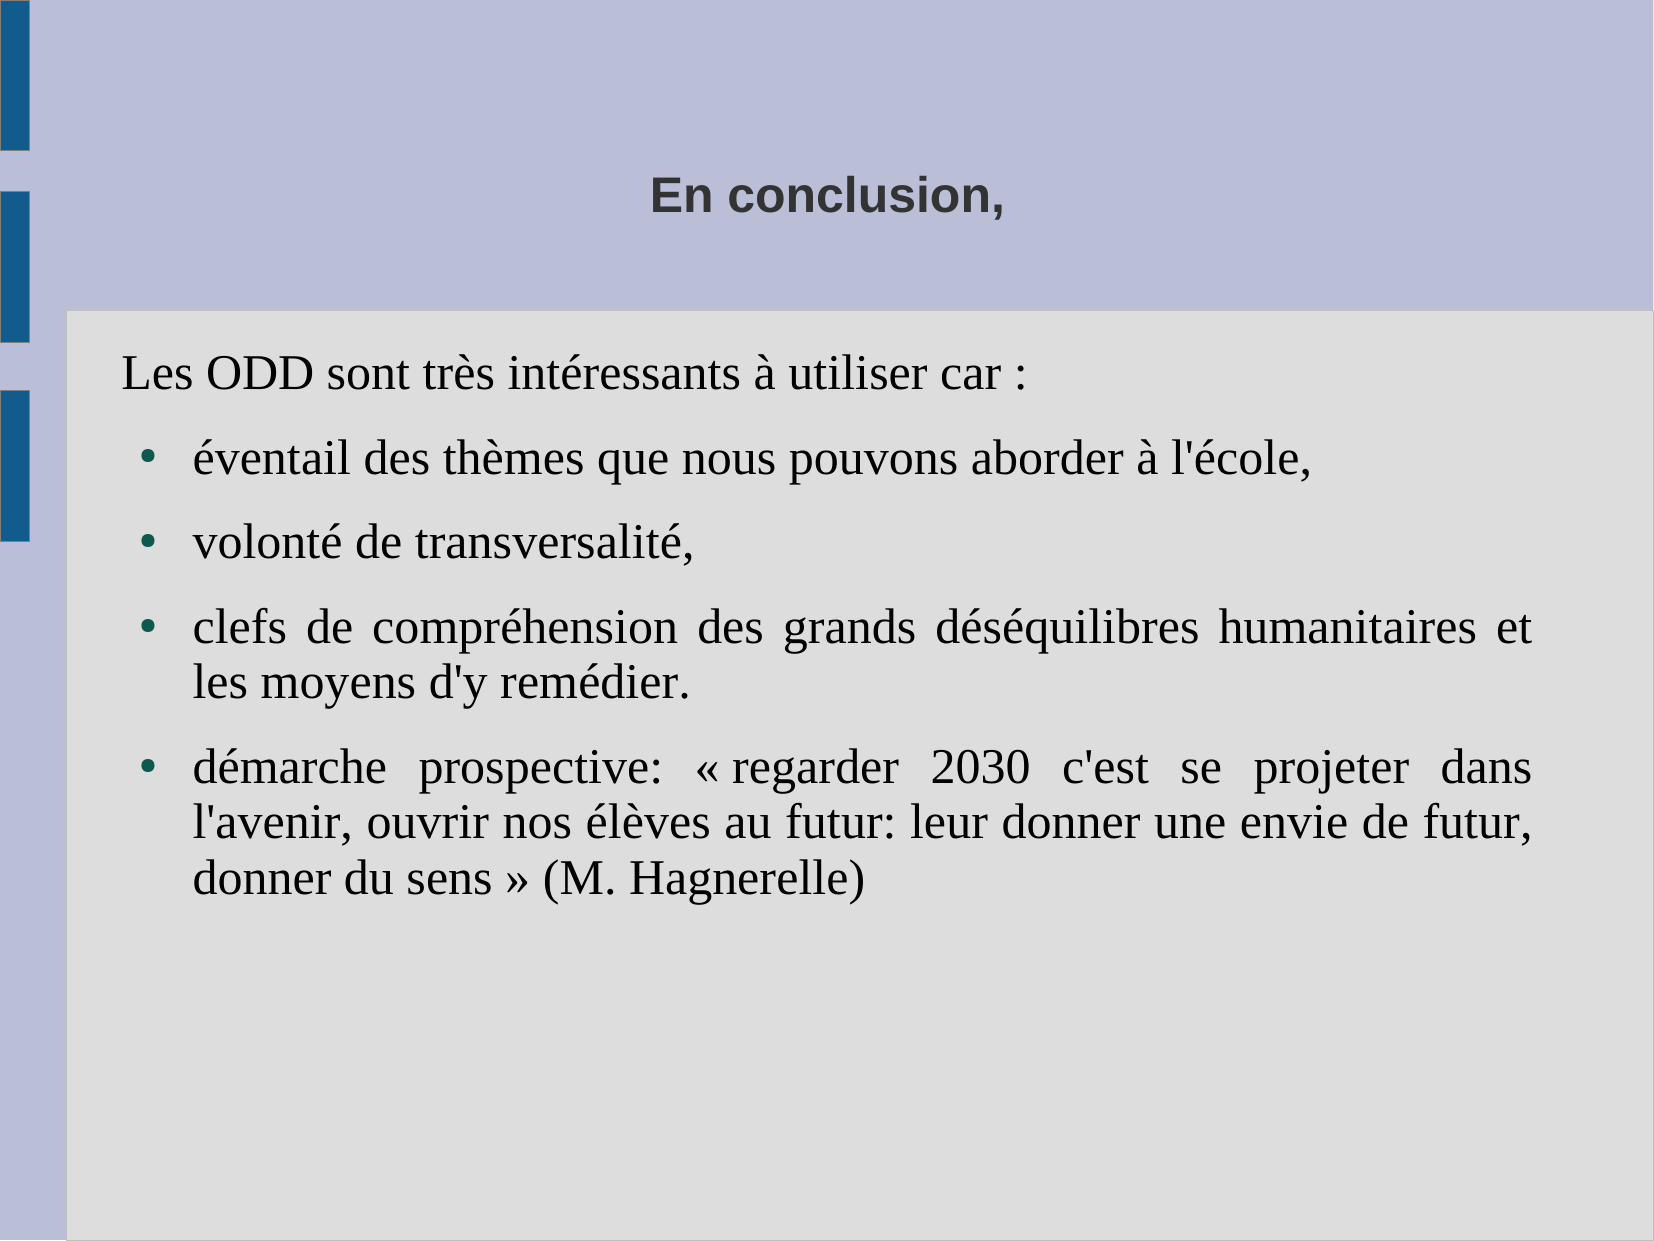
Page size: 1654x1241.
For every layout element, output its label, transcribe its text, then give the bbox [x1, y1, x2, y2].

list Les ODD sont très intéressants à utiliser car : éventail des thèmes que nous pouvons aborder à l'école, volonté de transversalité, clefs de compréhension des grands déséquilibres humanitaires et les moyens d'y remédier. démarche prospective: « regarder 2030 c'est se projeter dans l'avenir, ouvrir nos élèves au futur: leur donner une envie de futur, donner du sens » (M. Hagnerelle) [121, 344, 1534, 1065]
title En conclusion, [121, 91, 1534, 299]
